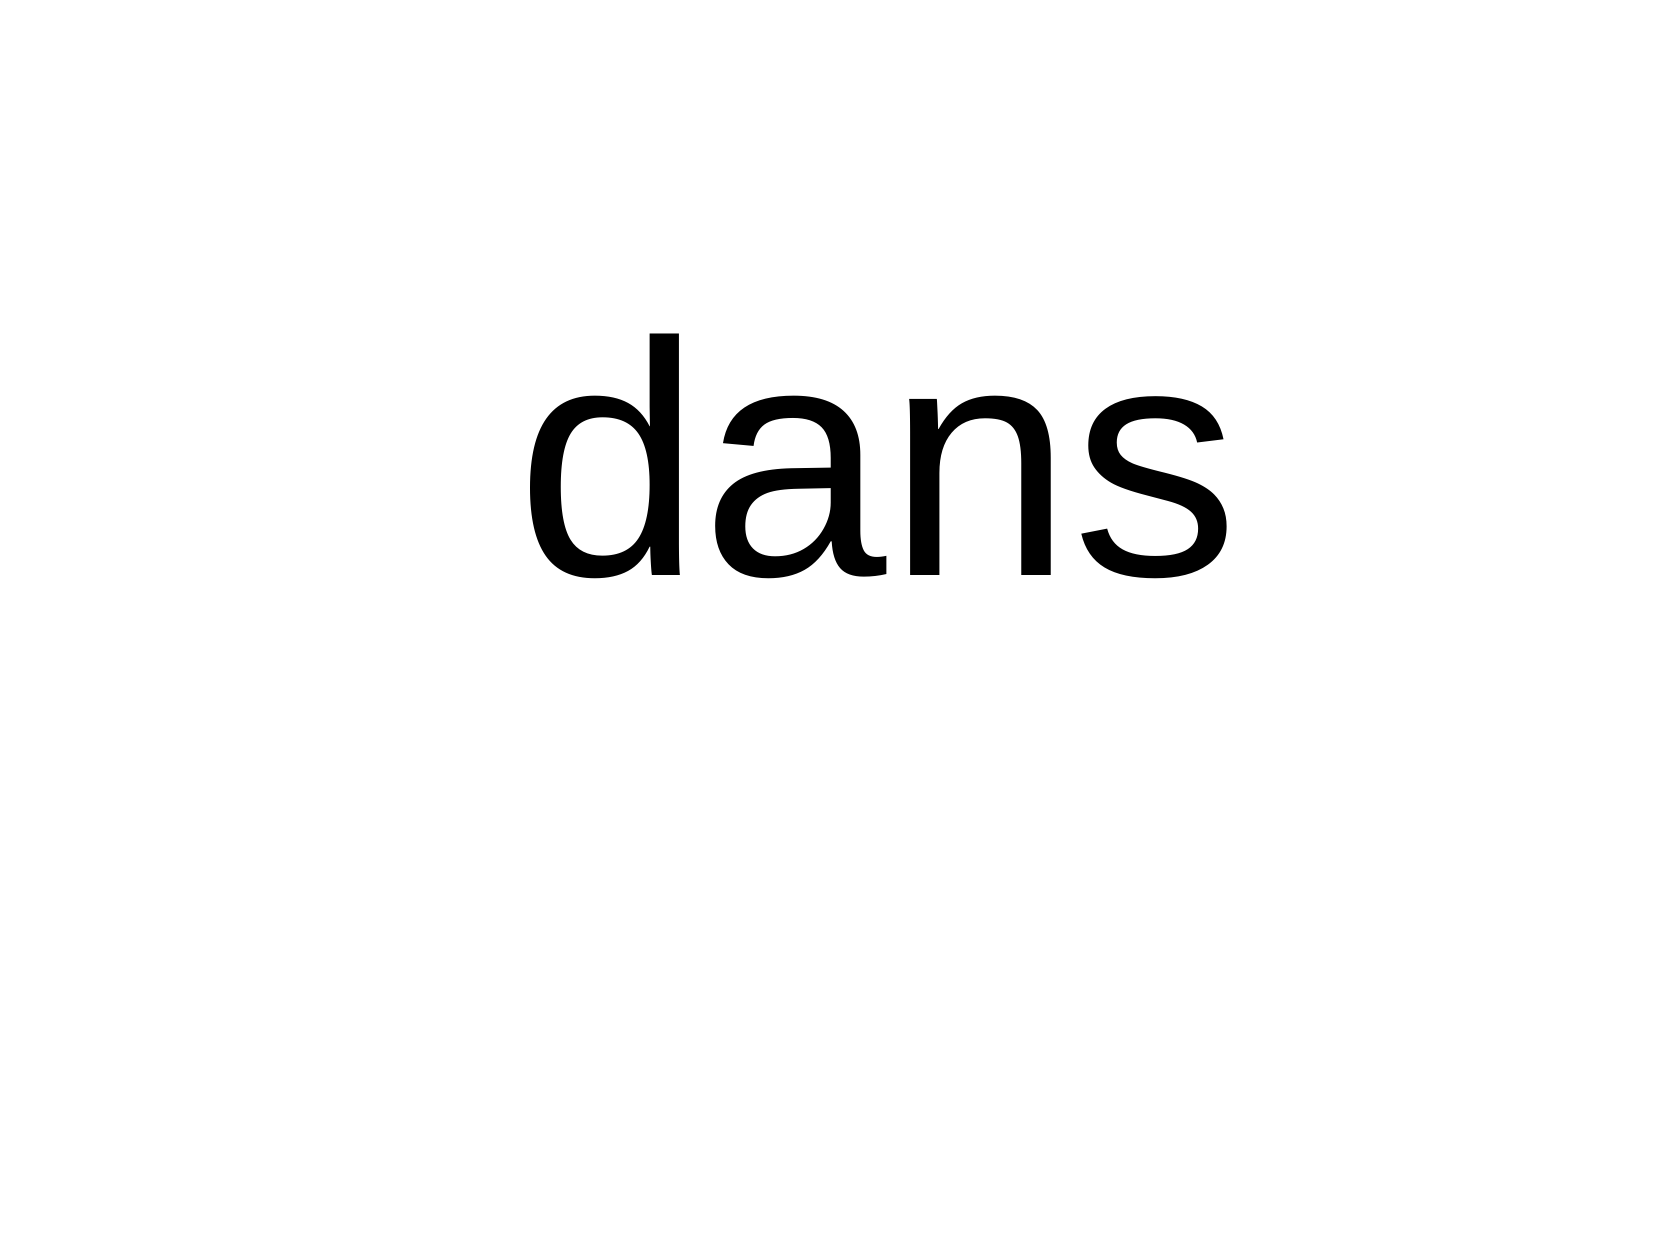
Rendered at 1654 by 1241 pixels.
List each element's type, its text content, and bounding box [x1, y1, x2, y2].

text_box dans [501, 265, 1447, 653]
